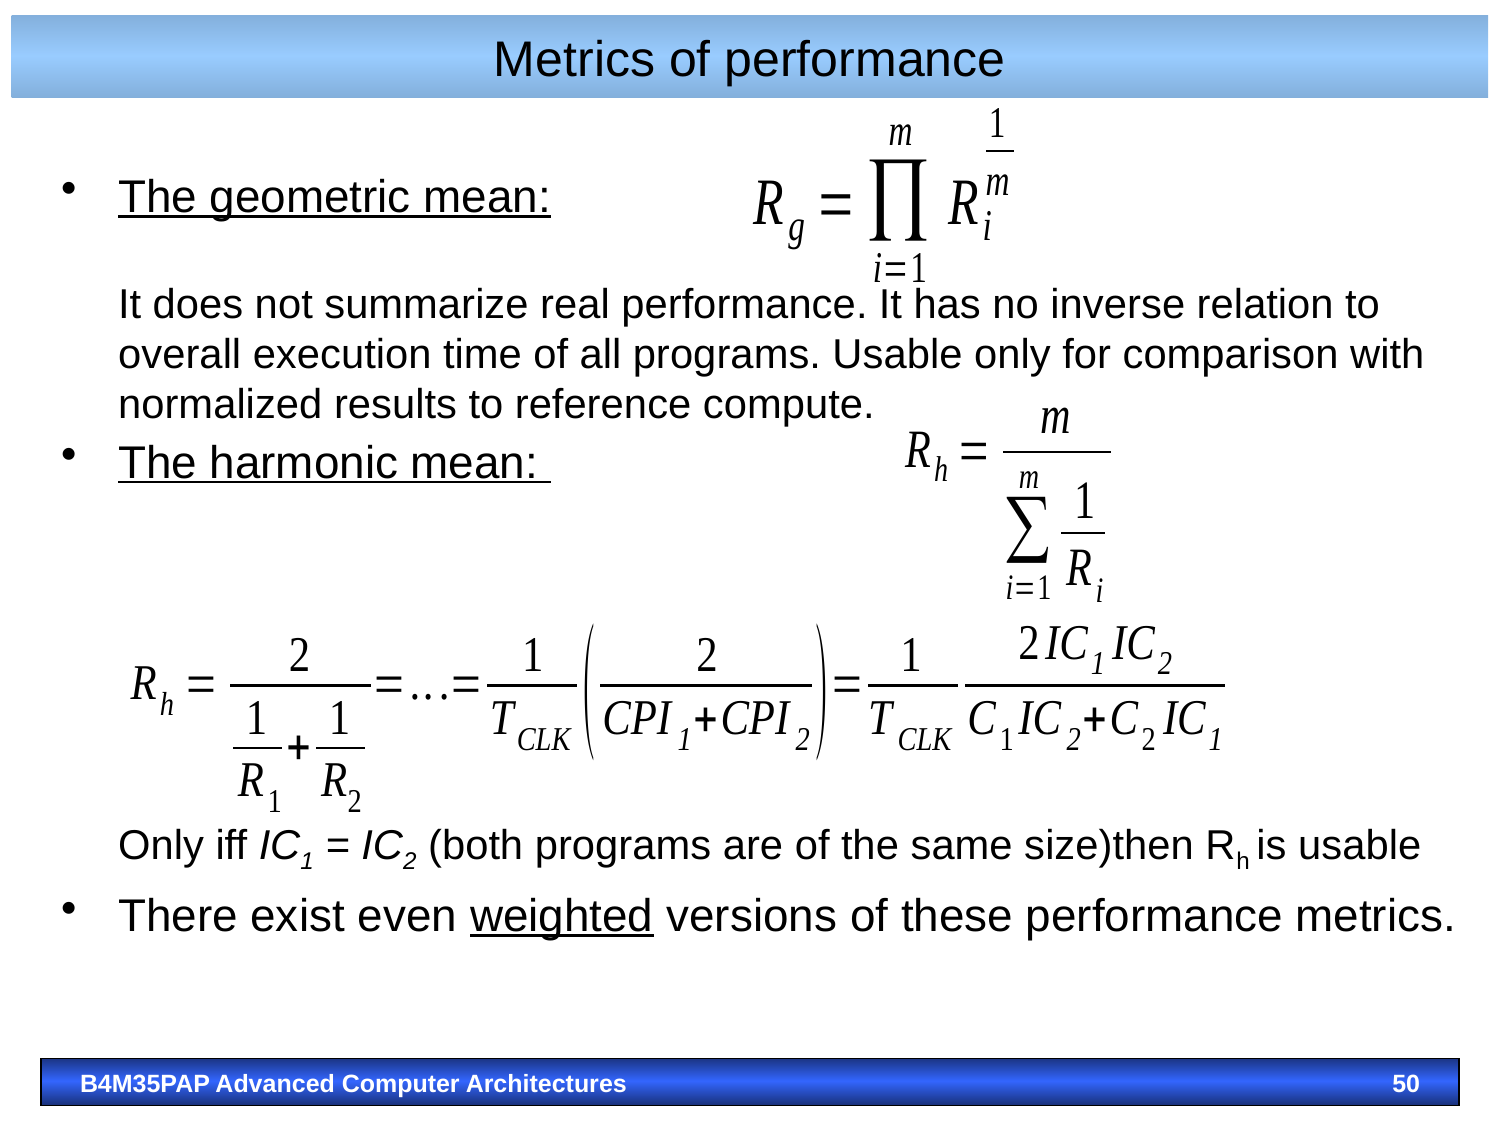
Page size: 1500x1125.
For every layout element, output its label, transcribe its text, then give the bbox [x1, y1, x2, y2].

list The geometric mean: It does not summarize real performance. It has no inverse relation to overall execution time of all programs. Usable only for comparison with normalized results to reference compute. The harmonic mean: Only iff IC1 = IC2 (both programs are of the same size)then Rh is usable There exist even weighted versions of these performance metrics. [46, 119, 1481, 947]
title Metrics of performance [11, 15, 1489, 98]
chart [738, 99, 1032, 293]
chart [117, 615, 1243, 819]
chart [891, 386, 1127, 610]
